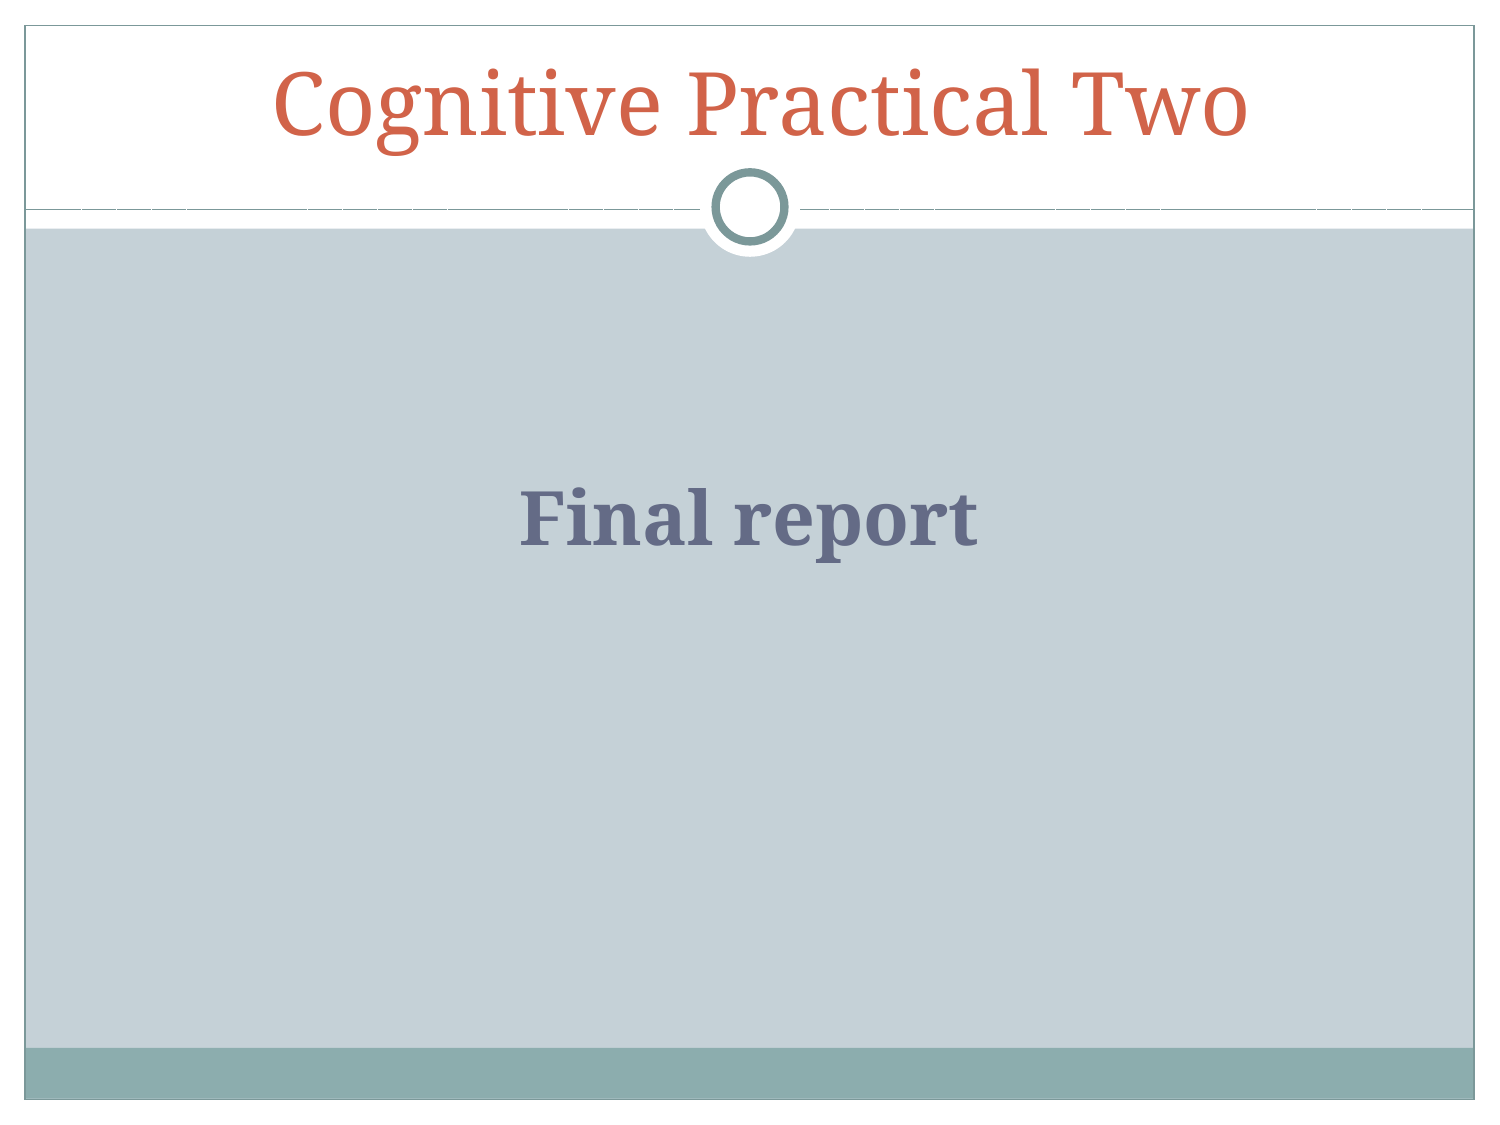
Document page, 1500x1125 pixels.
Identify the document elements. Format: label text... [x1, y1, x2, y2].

subtitle Final report [225, 462, 1276, 751]
title Cognitive Practical Two [123, 0, 1399, 161]
